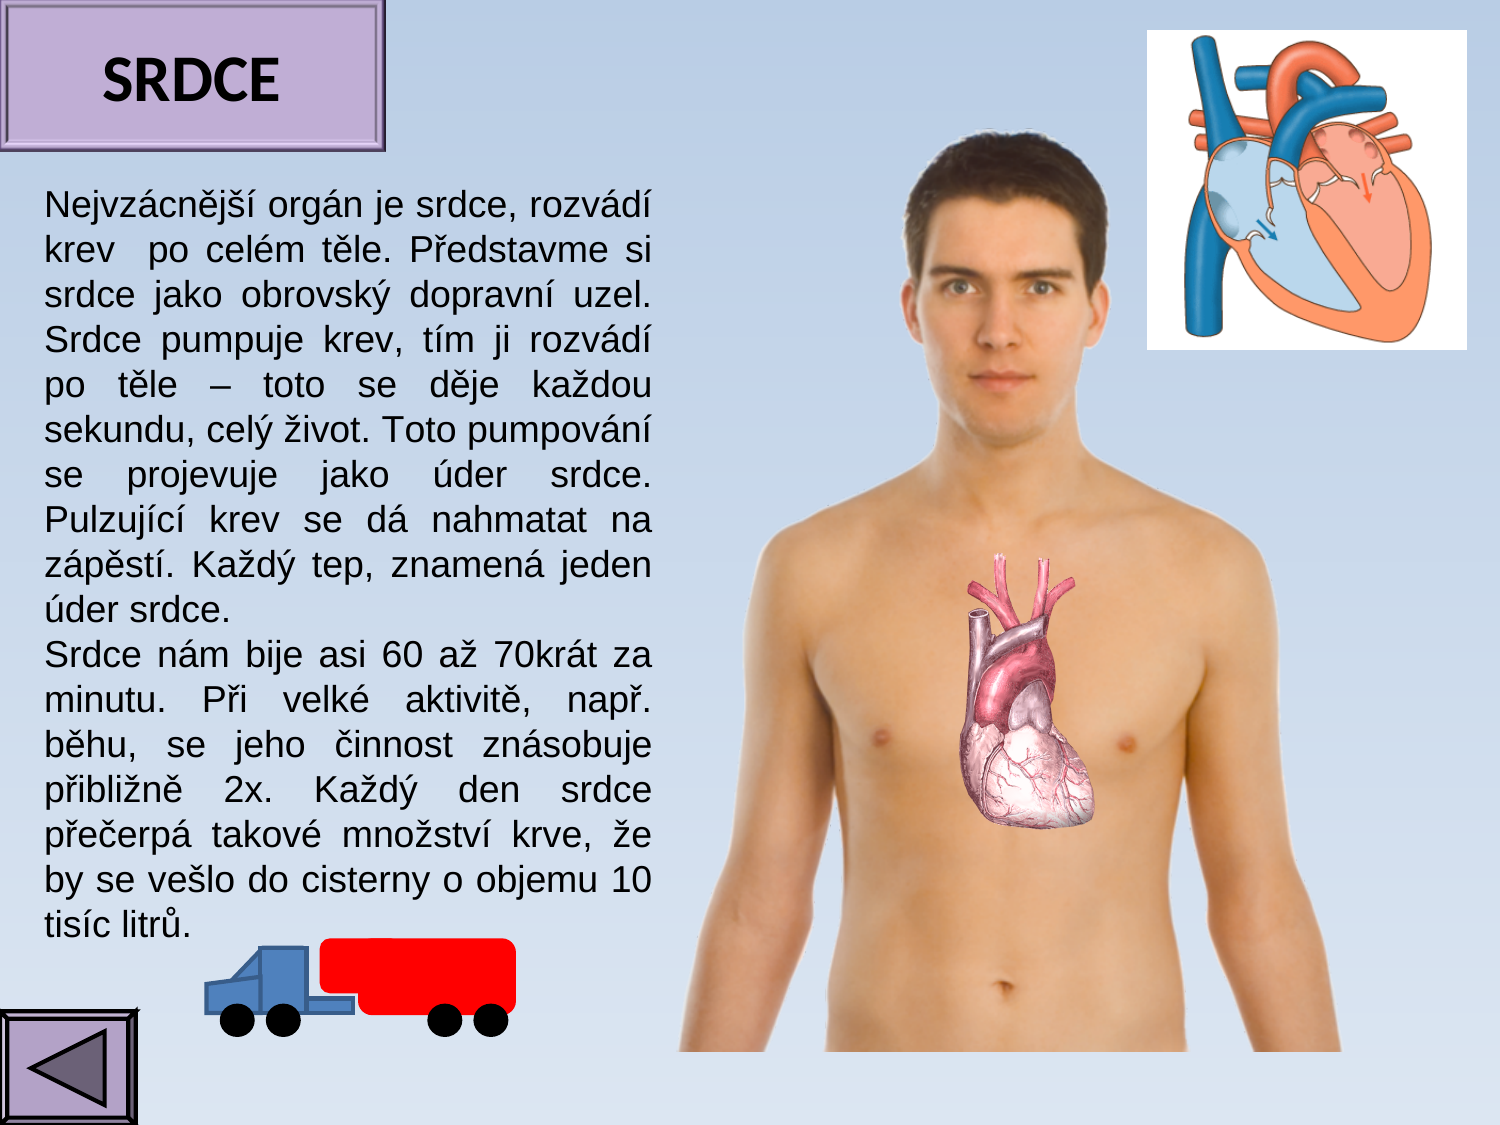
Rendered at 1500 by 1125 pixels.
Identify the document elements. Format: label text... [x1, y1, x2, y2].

text_box Nejvzácnější orgán je srdce, rozvádí krev po celém těle. Představme si srdce jako obrovský dopravní uzel. Srdce pumpuje krev, tím ji rozvádí po těle – toto se děje každou sekundu, celý život. Toto pumpování se projevuje jako úder srdce. Pulzující krev se dá nahmatat na zápěstí. Každý tep, znamená jeden úder srdce. Srdce nám bije asi 60 až 70krát za minutu. Při velké aktivitě, např. běhu, se jeho činnost znásobuje přibližně 2x. Každý den srdce přečerpá takové množství krve, že by se vešlo do cisterny o objemu 10 tisíc litrů. [29, 172, 668, 954]
text_box SRDCE [0, 0, 384, 149]
text_box [1, 1011, 136, 1125]
picture [0, 0, 388, 154]
text_box [206, 947, 353, 1035]
text_box [321, 940, 514, 1035]
picture [549, 30, 1472, 1052]
